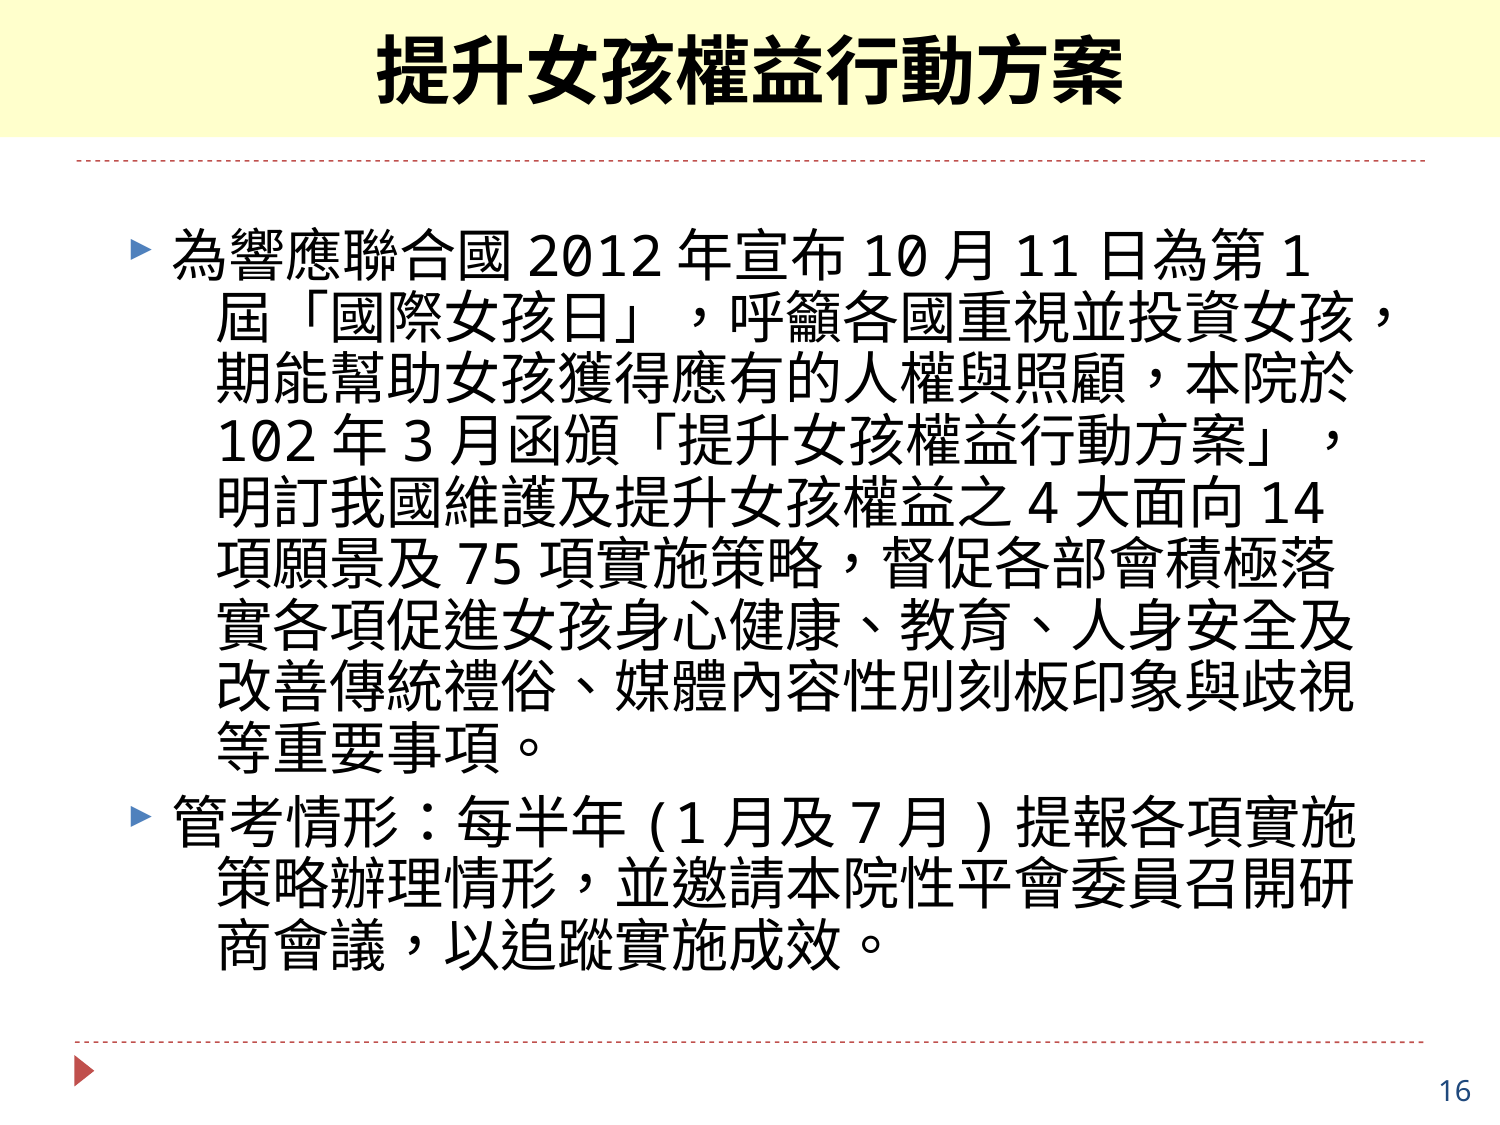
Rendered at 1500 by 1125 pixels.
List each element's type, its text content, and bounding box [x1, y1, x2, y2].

list 為響應聯合國2012年宣布10月11日為第1屆「國際女孩日」，呼籲各國重視並投資女孩，期能幫助女孩獲得應有的人權與照顧，本院於102年3月函頒「提升女孩權益行動方案」，明訂我國維護及提升女孩權益之4大面向14項願景及75項實施策略，督促各部會積極落實各項促進女孩身心健康、教育、人身安全及改善傳統禮俗、媒體內容性別刻板印象與歧視等重要事項。 管考情形：每半年(1月及7月)提報各項實施策略辦理情形，並邀請本院性平會委員召開研商會議，以追蹤實施成效。 [112, 219, 1388, 988]
text_box 16 [1423, 1065, 1500, 1125]
text_box 提升女孩權益行動方案 [0, 0, 1500, 138]
